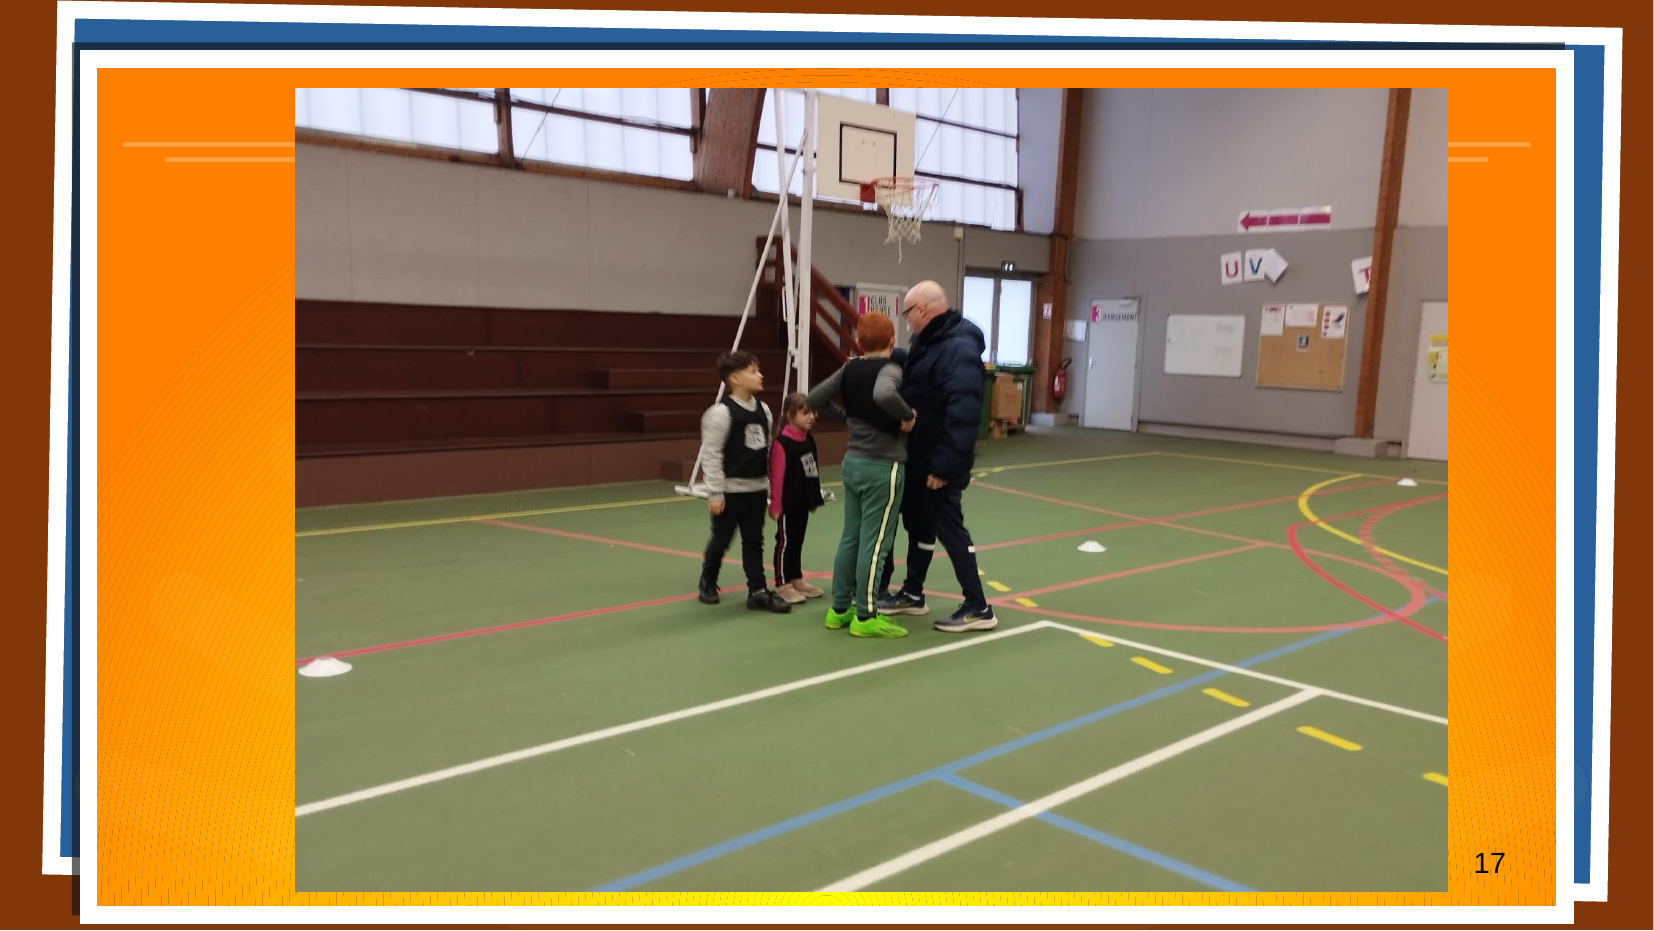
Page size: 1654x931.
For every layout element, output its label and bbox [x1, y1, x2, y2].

picture [295, 88, 1448, 892]
